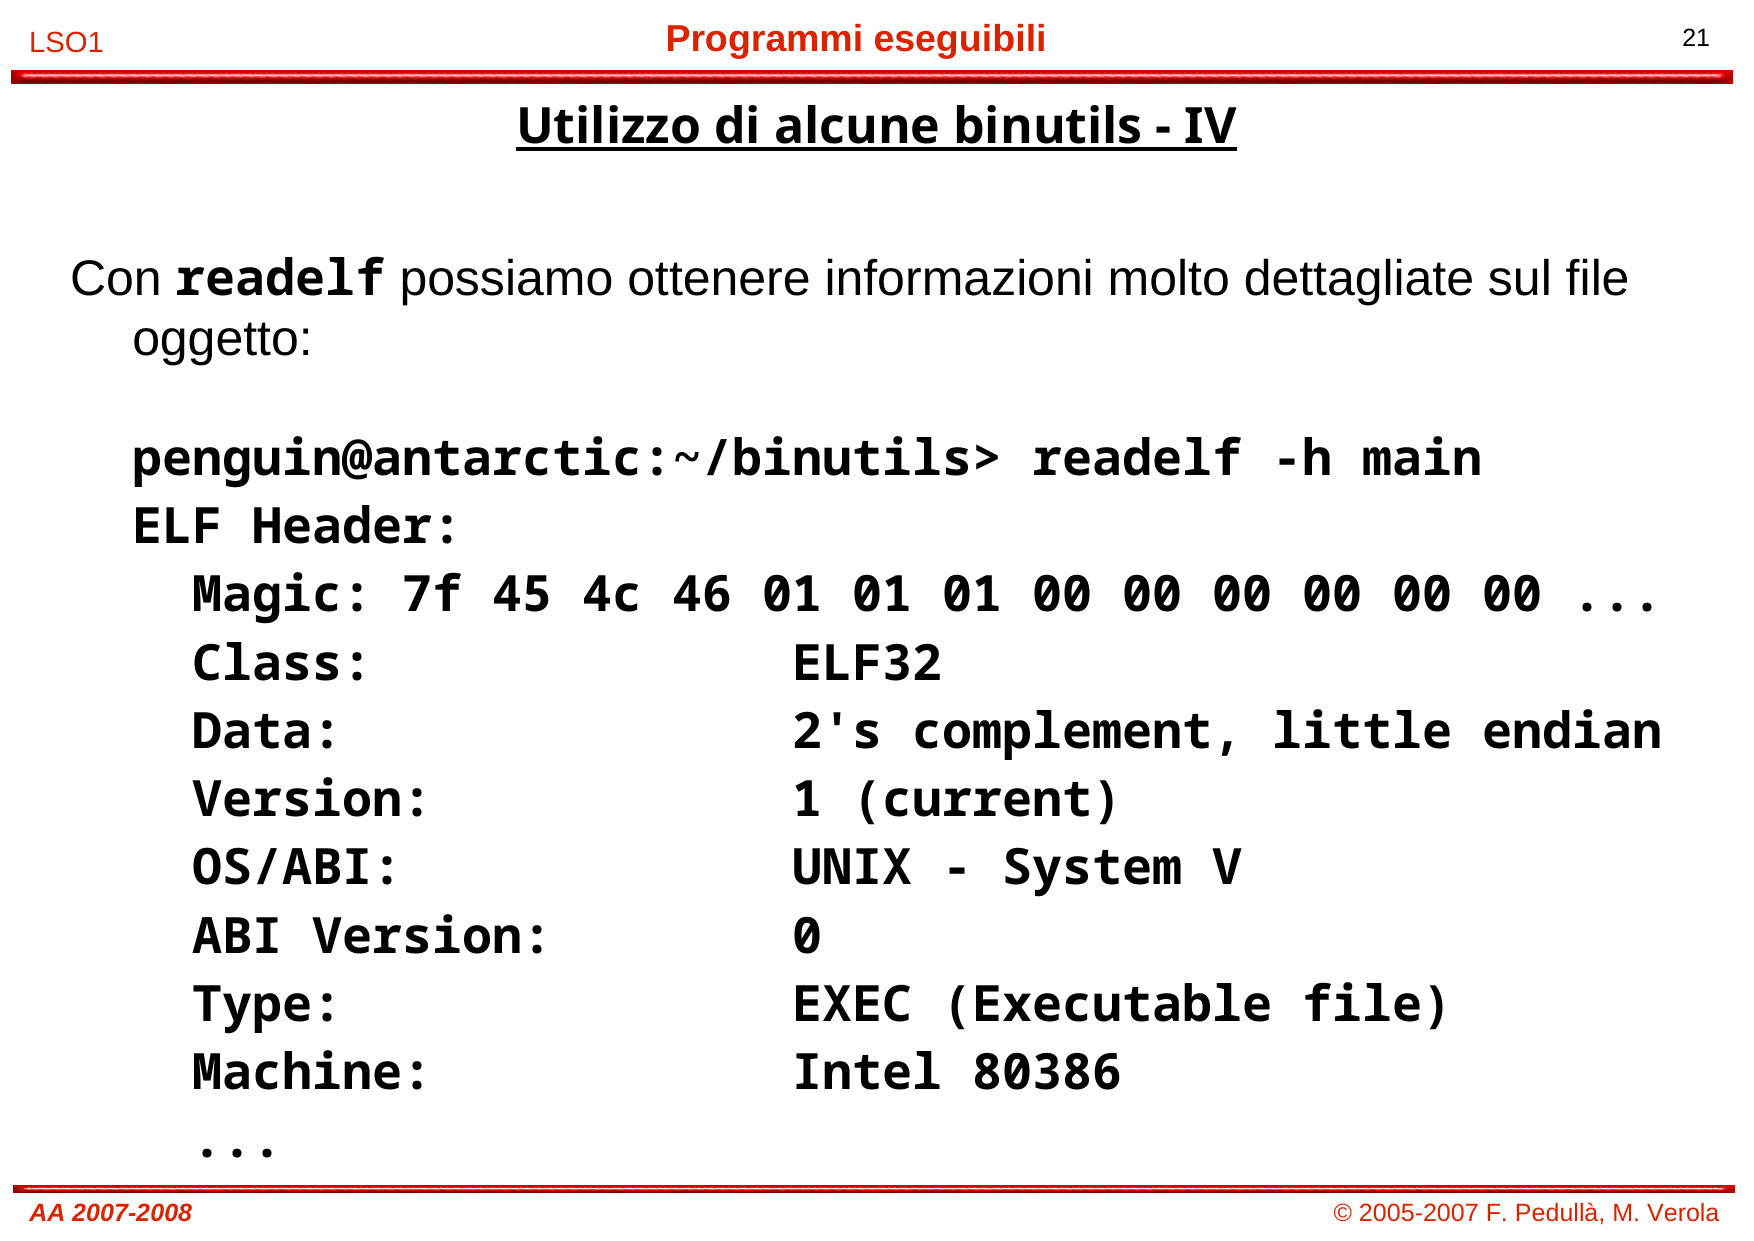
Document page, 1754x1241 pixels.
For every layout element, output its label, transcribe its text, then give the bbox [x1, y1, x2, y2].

list Con readelf possiamo ottenere informazioni molto dettagliate sul file oggetto: penguin@antarctic:~/binutils> readelf -h main ELF Header: Magic: 7f 45 4c 46 01 01 01 00 00 00 00 00 00 ... Class: ELF32 Data: 2's complement, little endian Version: 1 (current) OS/ABI: UNIX - System V ABI Version: 0 Type: EXEC (Executable file) Machine: Intel 80386 ... [70, 241, 1707, 1170]
picture [13, 1185, 1735, 1193]
title Utilizzo di alcune binutils - IV [40, 78, 1713, 174]
picture [11, 70, 1733, 84]
